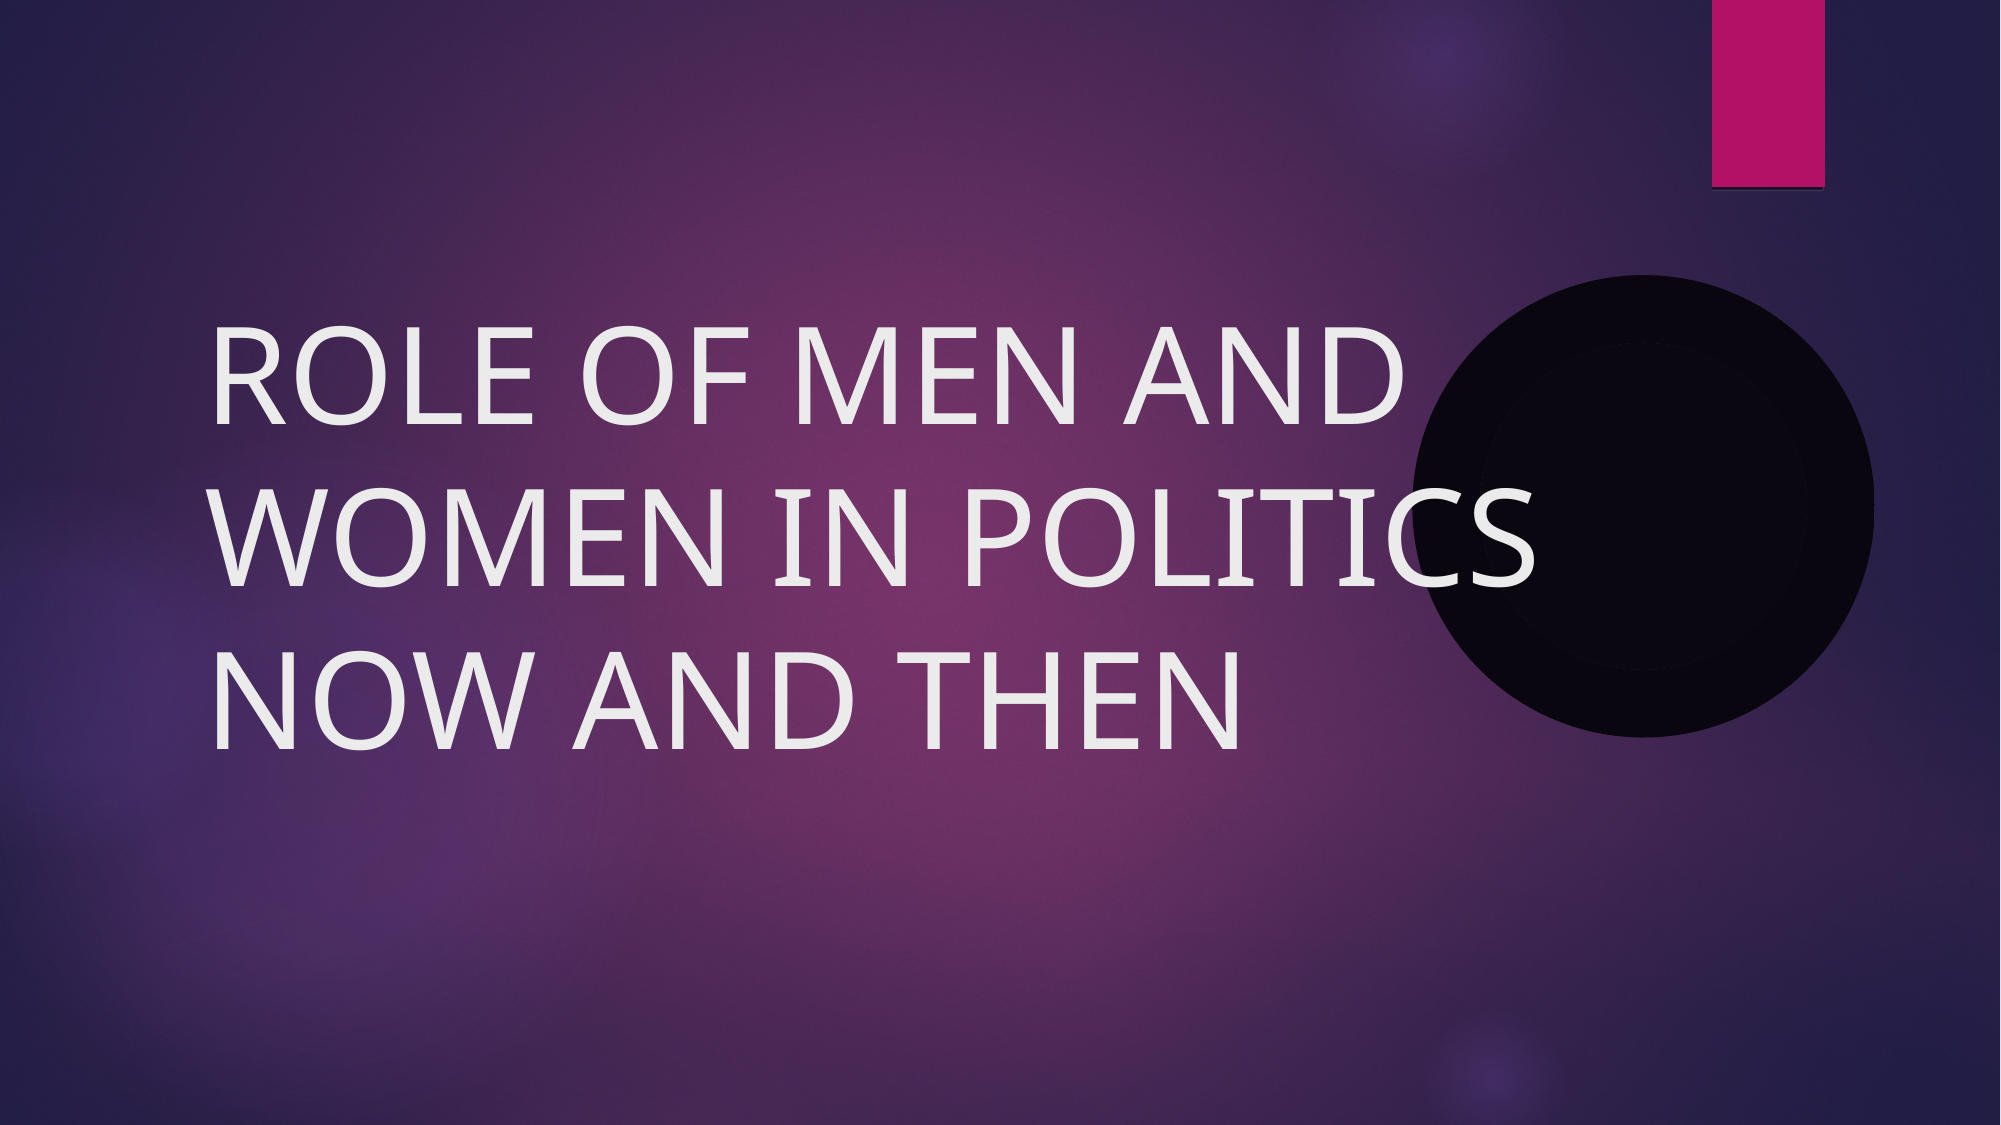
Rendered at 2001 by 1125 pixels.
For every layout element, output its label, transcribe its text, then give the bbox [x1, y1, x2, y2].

title ROLE OF MEN AND WOMEN IN POLITICS NOW AND THEN [189, 237, 1638, 784]
